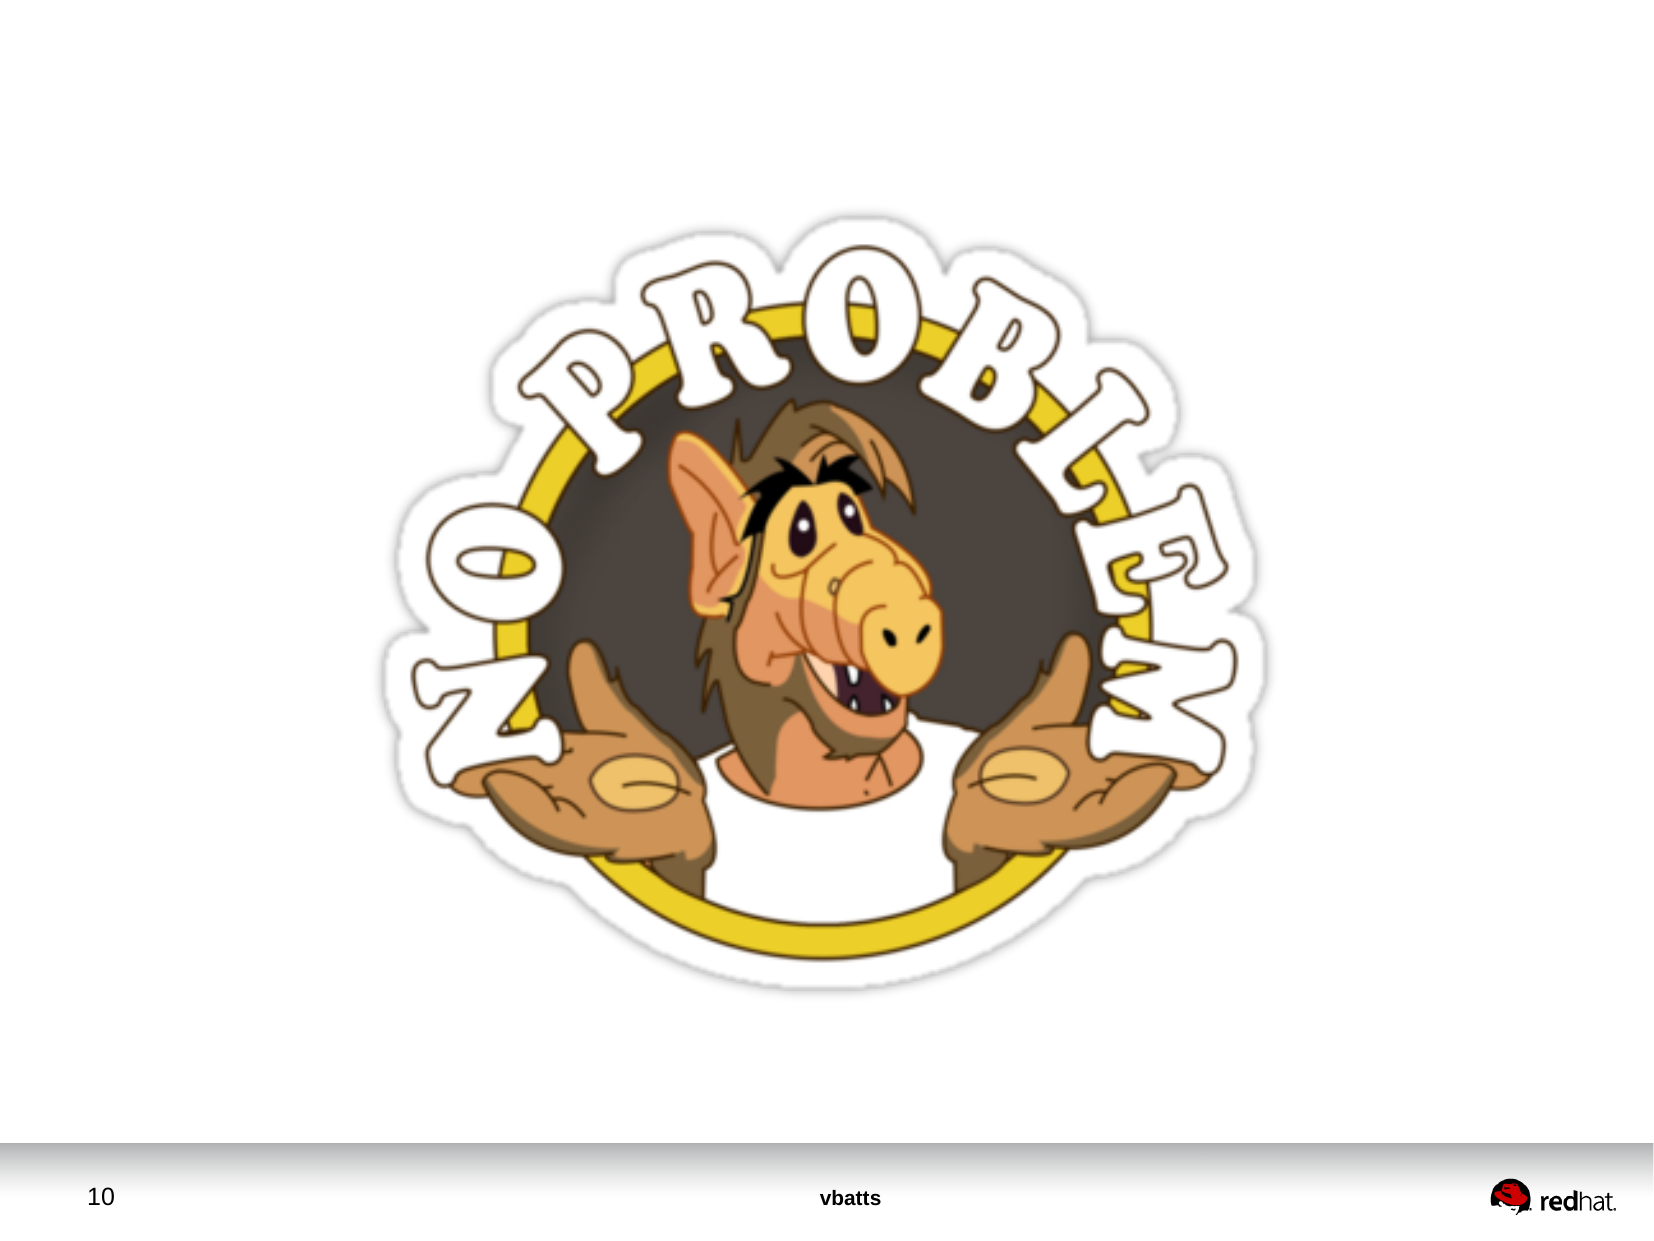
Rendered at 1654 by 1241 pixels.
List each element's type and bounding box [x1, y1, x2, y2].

picture [345, 146, 1303, 1066]
picture [0, 1143, 1654, 1241]
